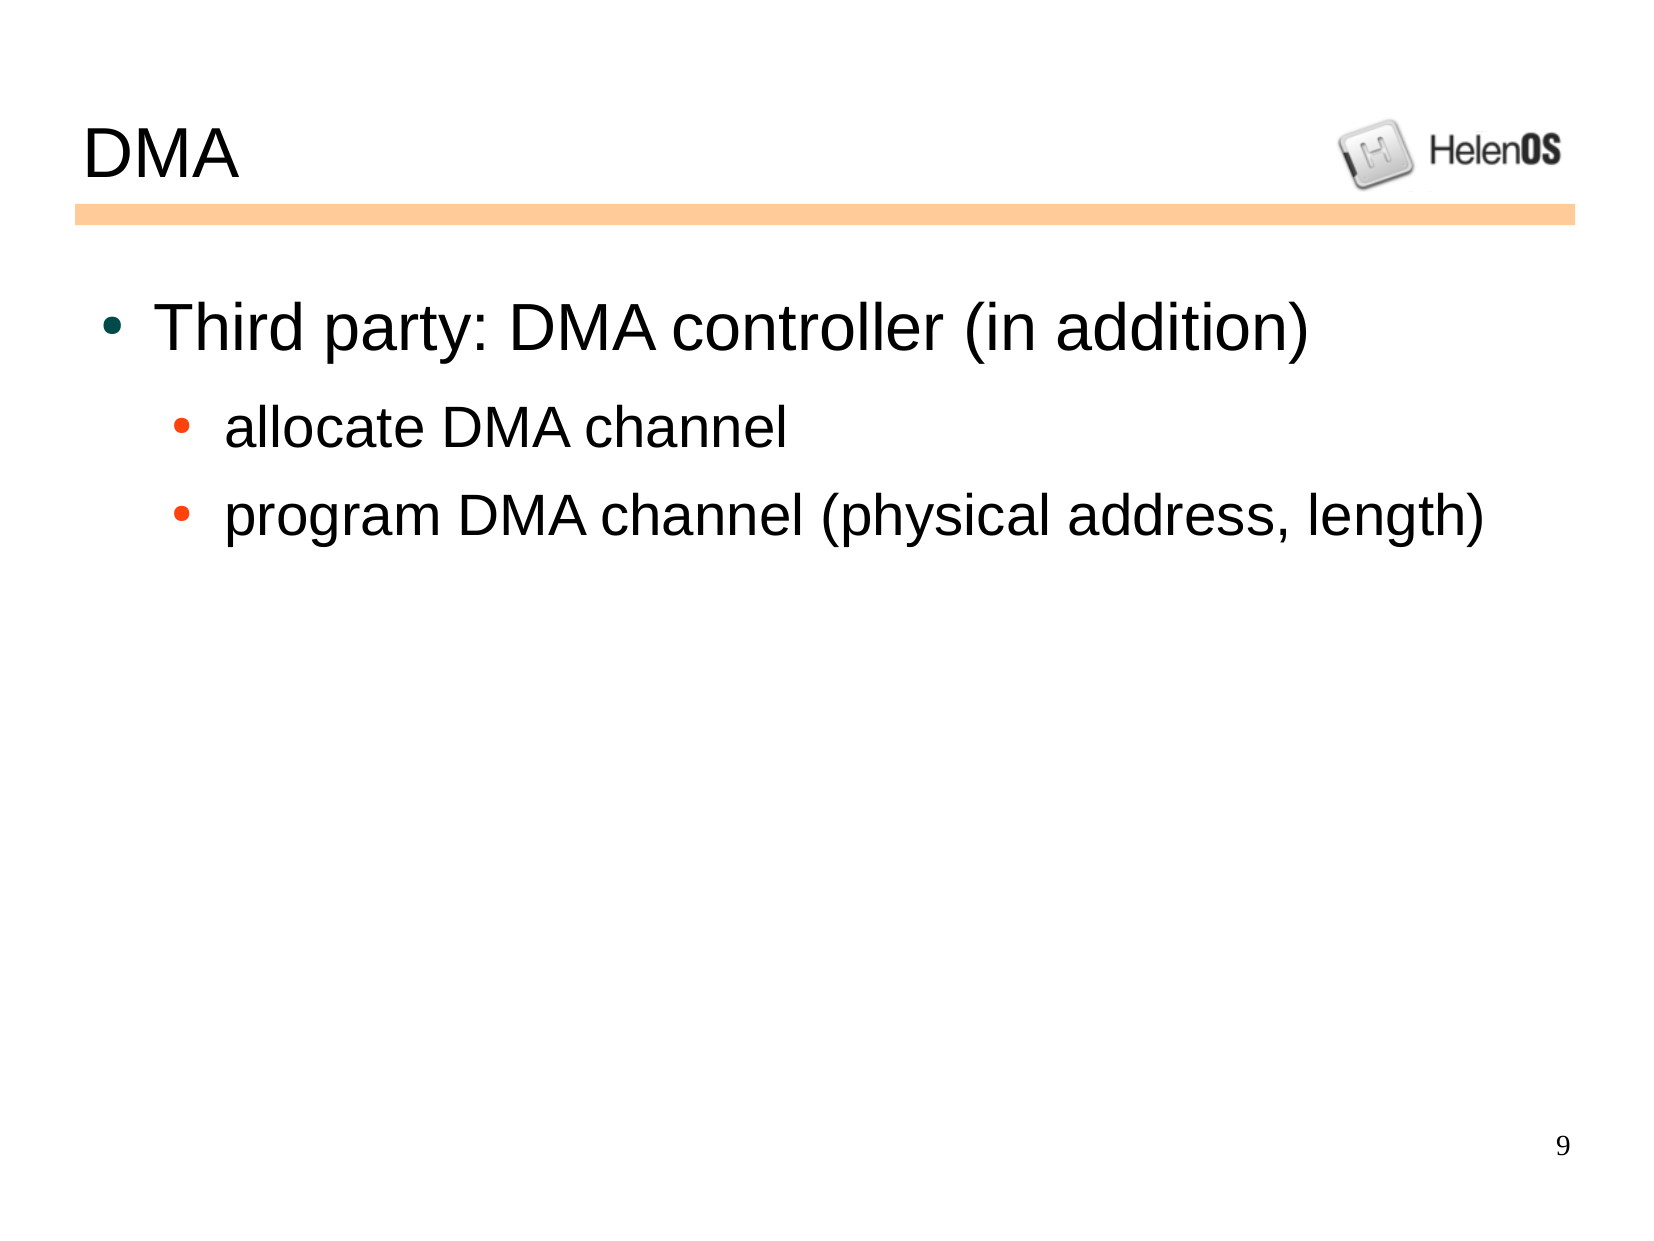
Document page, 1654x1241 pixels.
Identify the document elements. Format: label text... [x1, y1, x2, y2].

title DMA [82, 49, 1571, 257]
list Third party: DMA controller (in addition) allocate DMA channel program DMA channel (physical address, length) [82, 290, 1571, 1109]
